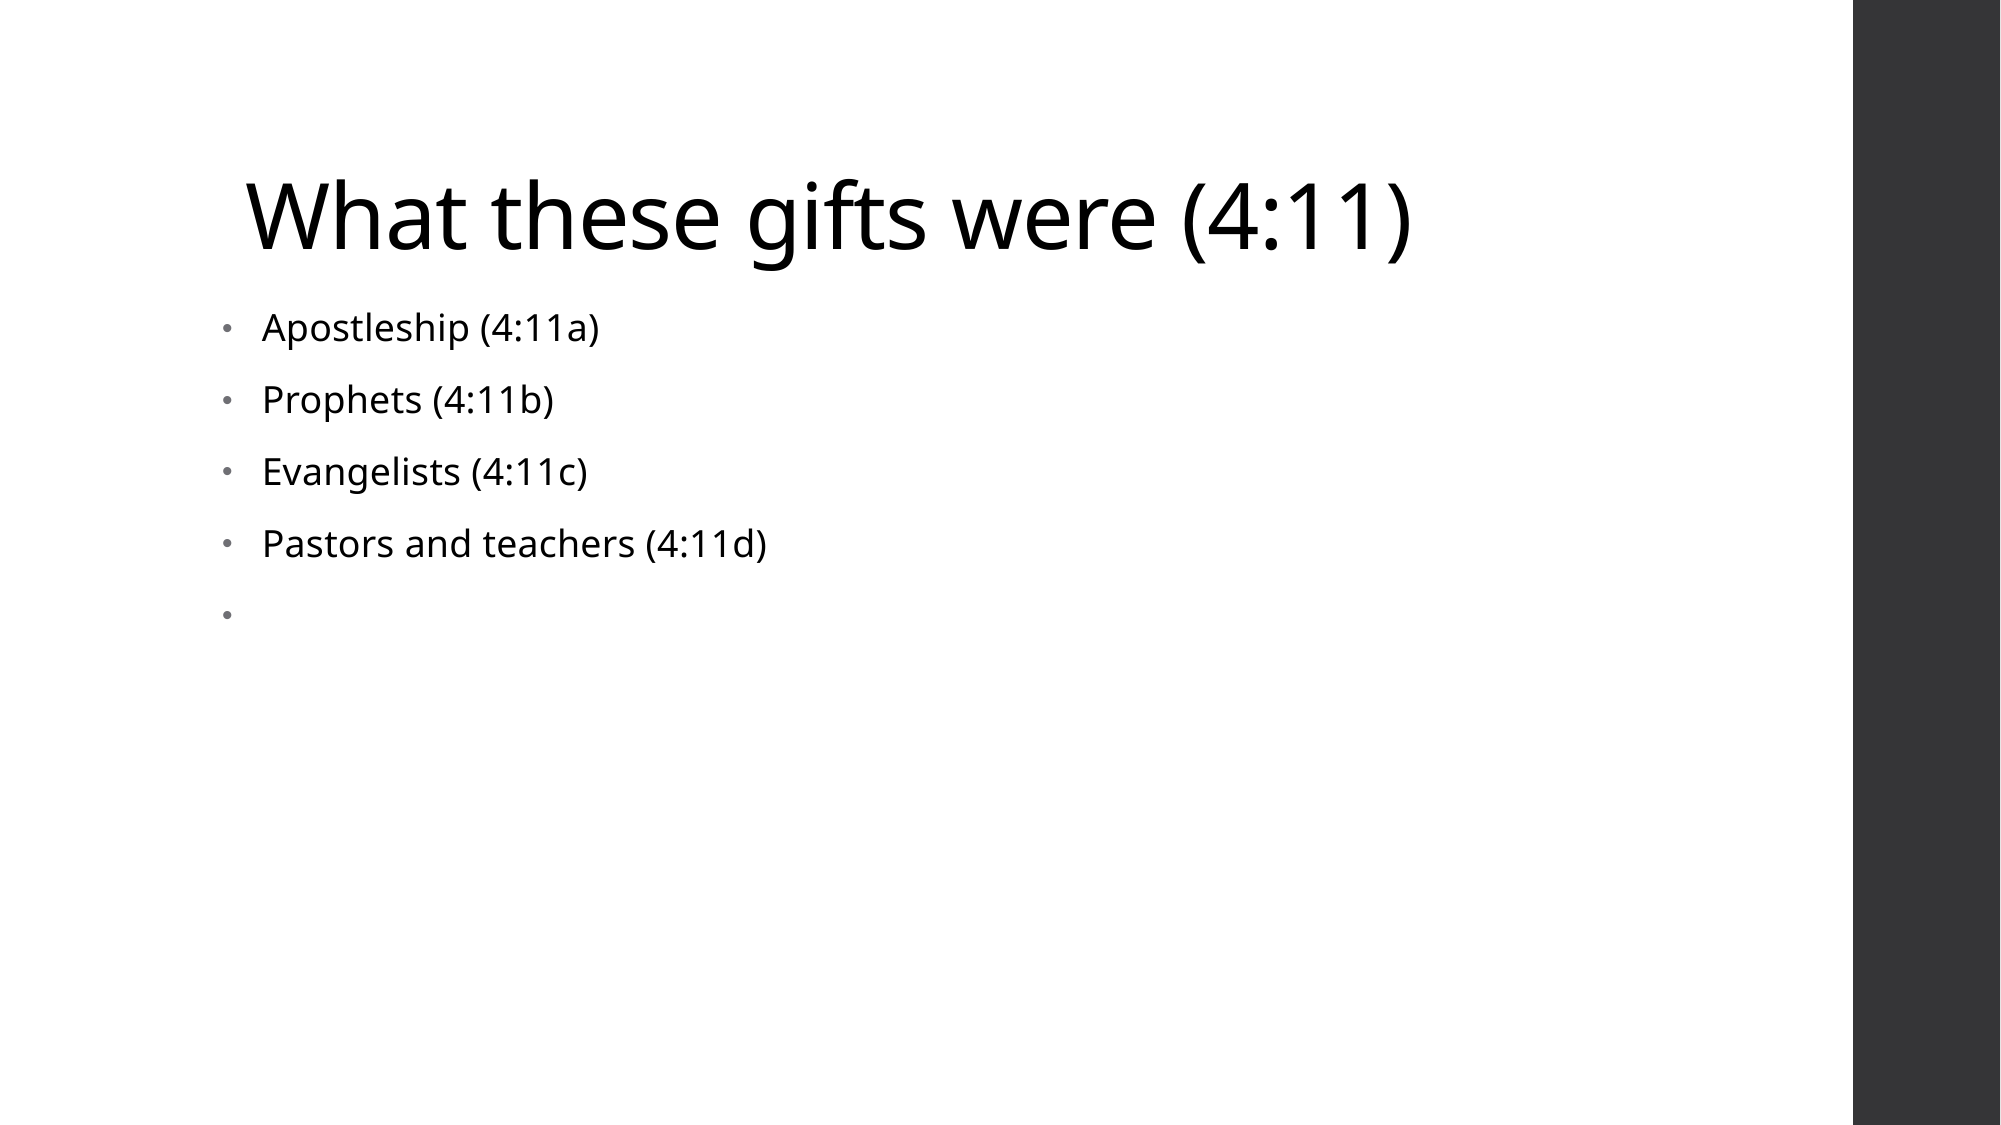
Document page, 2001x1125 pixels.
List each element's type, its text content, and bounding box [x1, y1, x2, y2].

title What these gifts were (4:11) [206, 60, 1797, 278]
list Apostleship (4:11a) Prophets (4:11b) Evangelists (4:11c) Pastors and teachers (4:11d) [206, 299, 1617, 1014]
